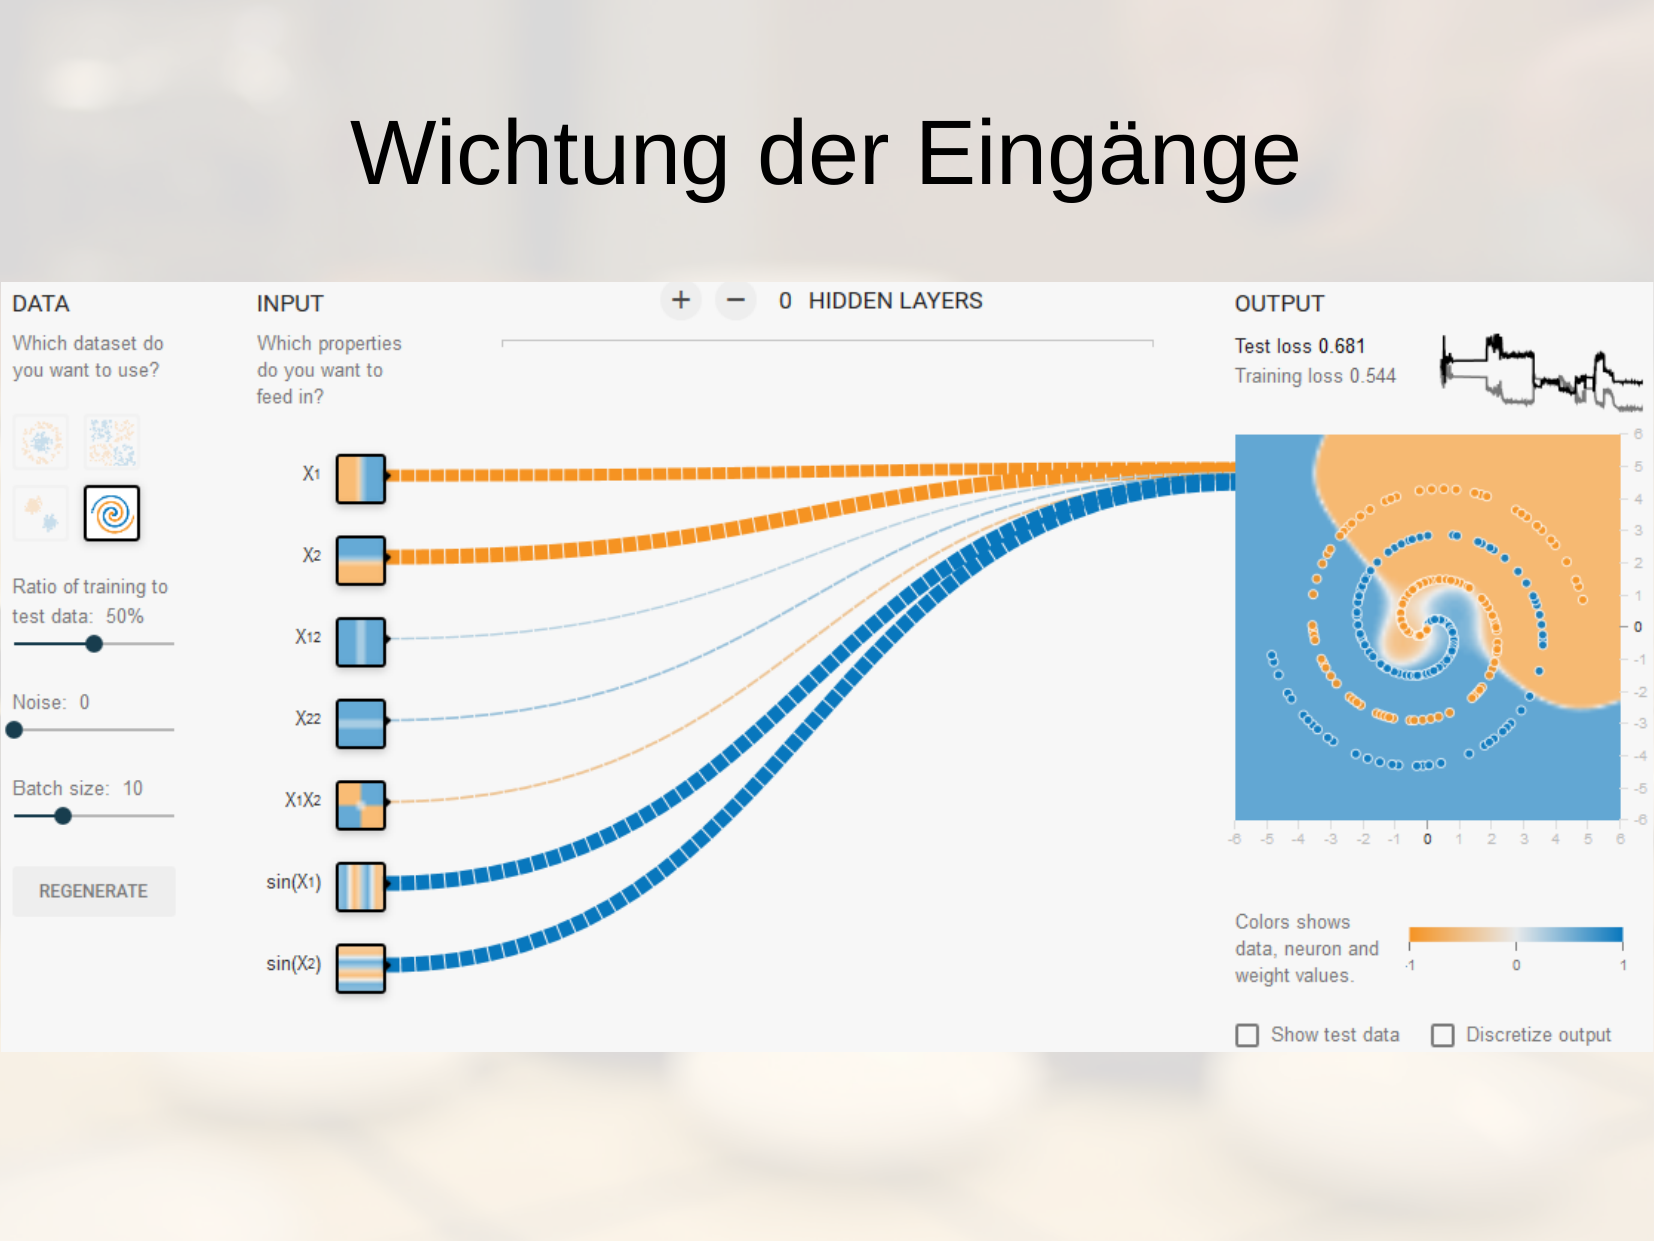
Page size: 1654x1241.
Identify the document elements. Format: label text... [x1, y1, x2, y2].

picture [1, 282, 1654, 1052]
title Wichtung der Eingänge [82, 49, 1571, 257]
